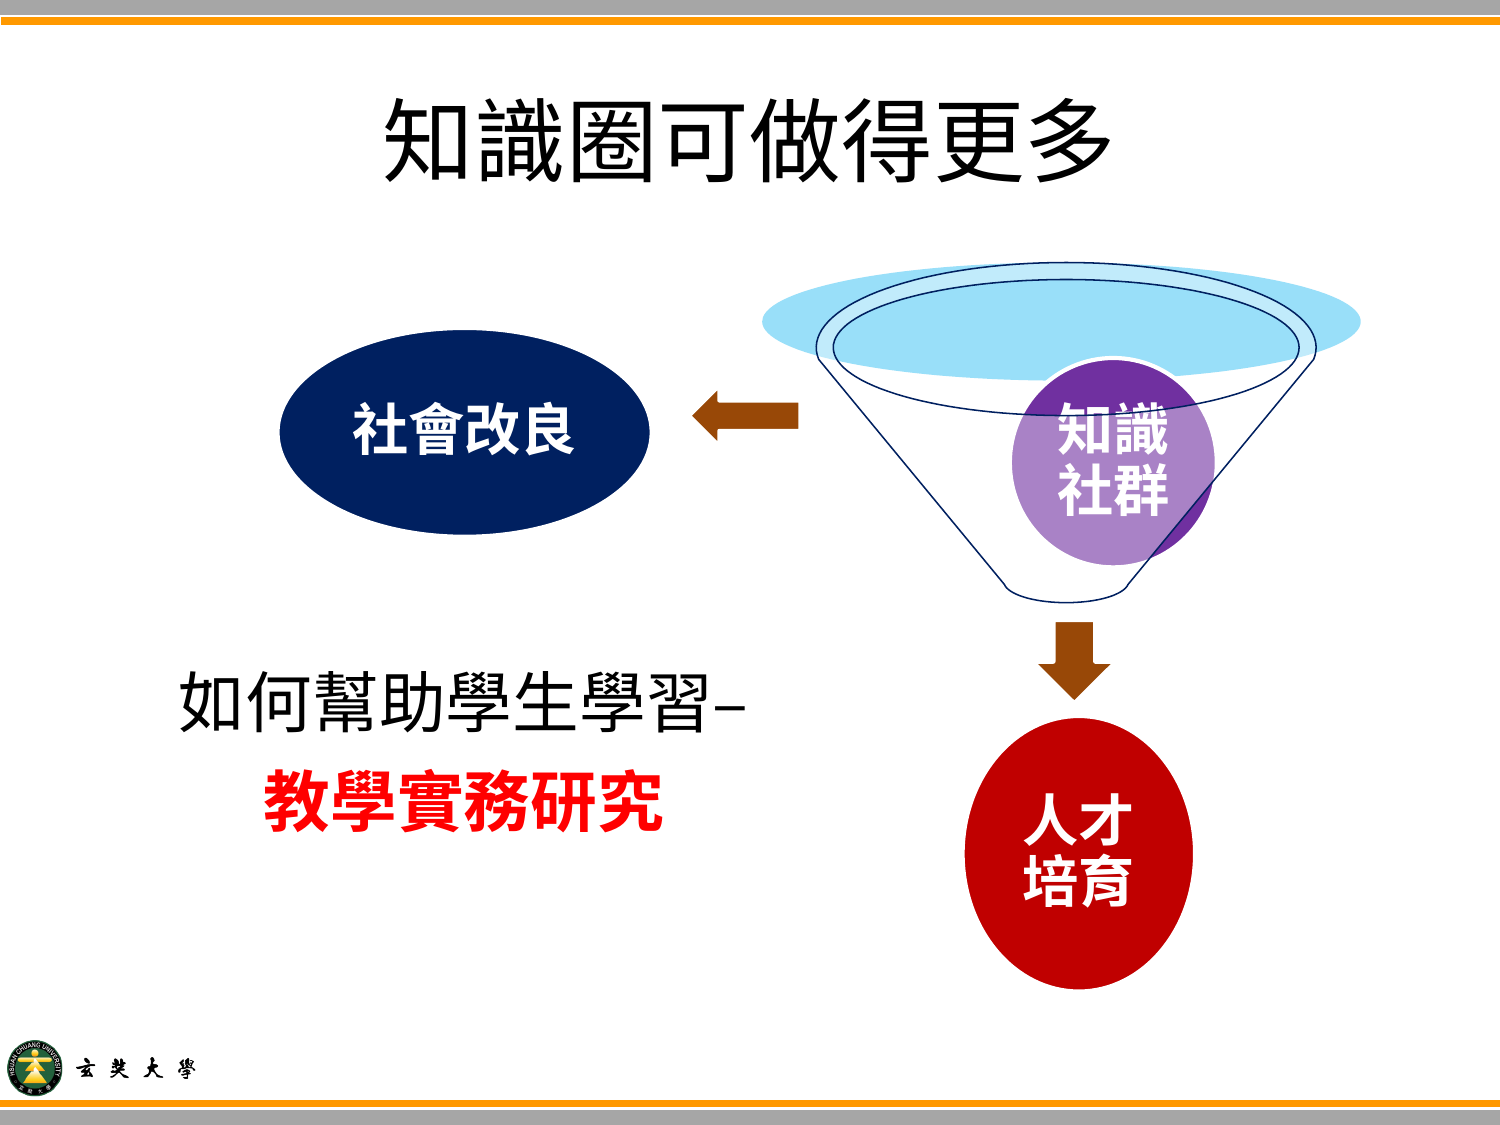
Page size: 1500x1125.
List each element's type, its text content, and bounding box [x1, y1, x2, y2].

text_box 人才培育 [962, 715, 1196, 992]
text_box 如何幫助學生學習– 教學實務研究 [123, 626, 804, 884]
text_box [1032, 620, 1117, 704]
text_box 社會改良 [277, 327, 652, 537]
text_box [762, 262, 1361, 603]
text_box 知識社群 [1021, 357, 1199, 415]
title 知識圈可做得更多 [75, 45, 1426, 233]
text_box 知識社群 [1148, 480, 1216, 562]
text_box [688, 385, 801, 447]
